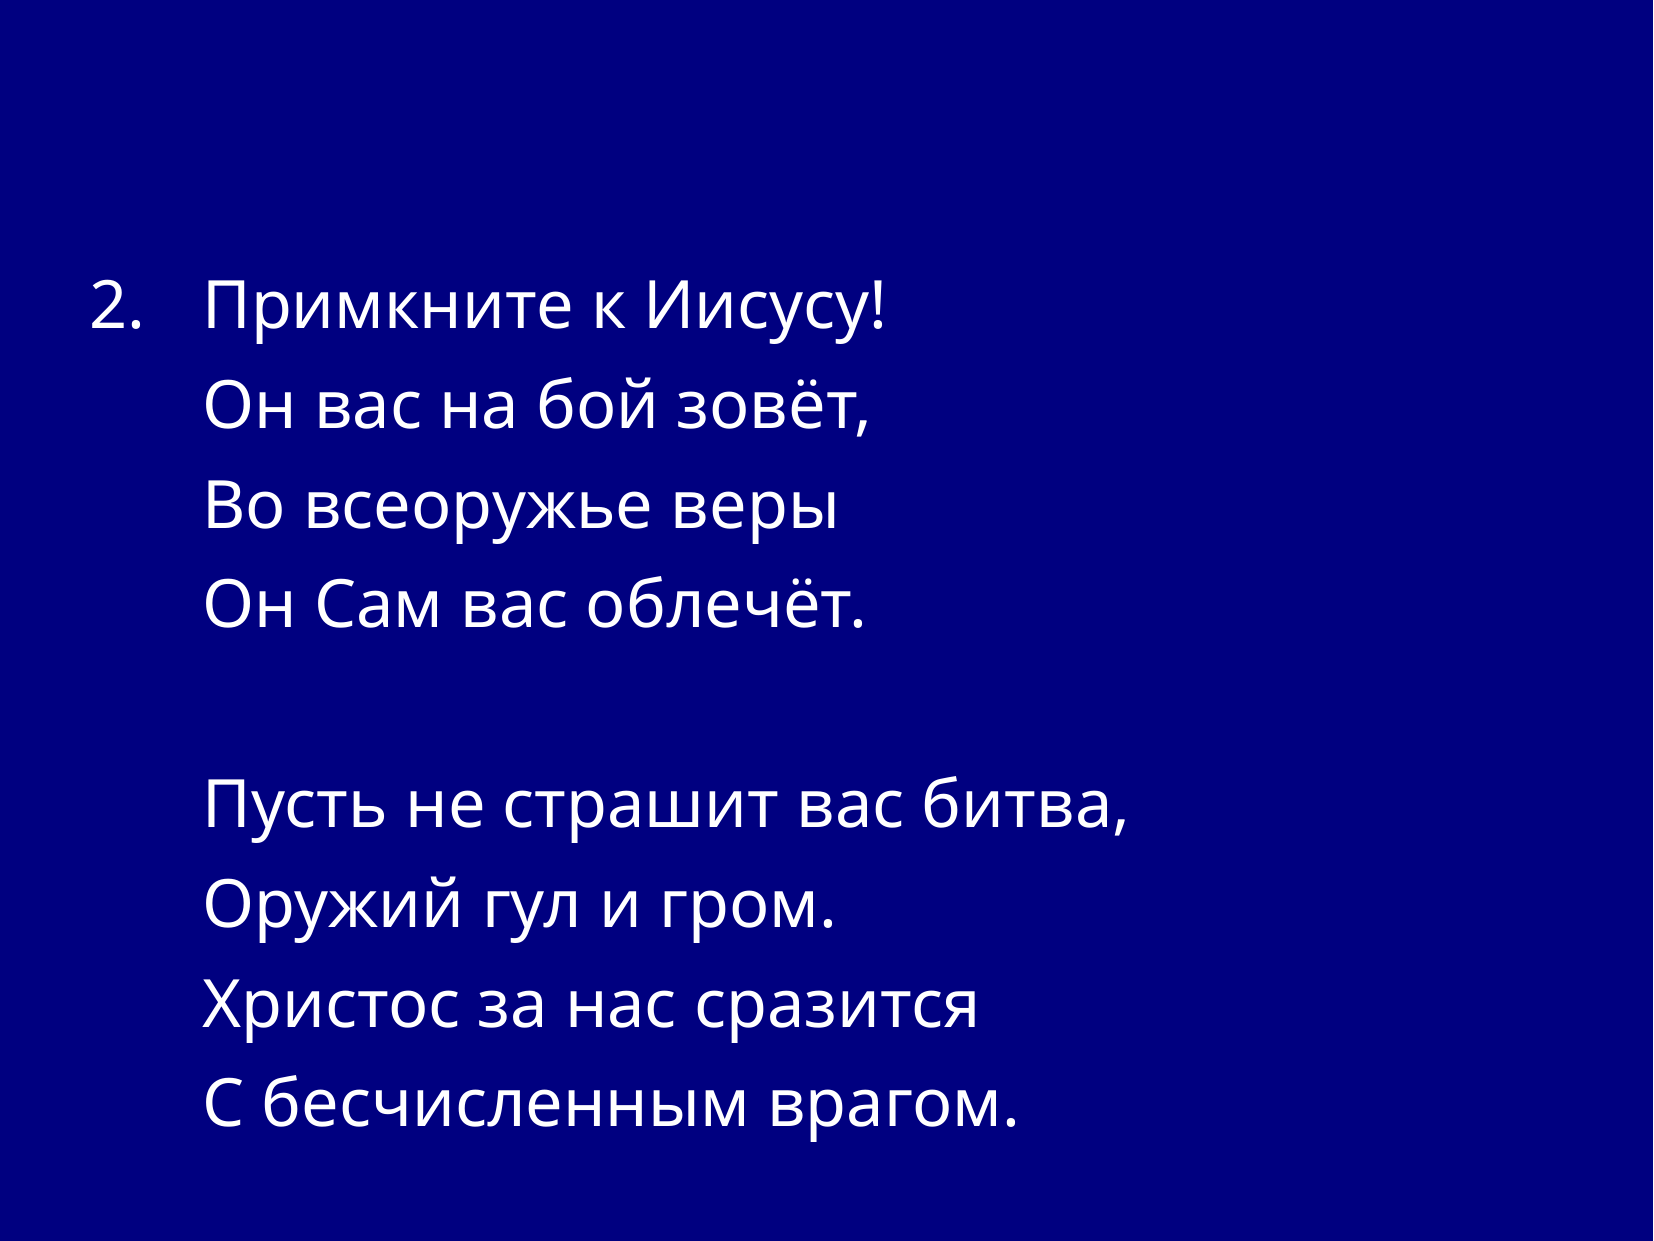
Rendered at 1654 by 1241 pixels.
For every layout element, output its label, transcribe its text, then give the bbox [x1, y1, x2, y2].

text_box 2. Примкните к Иисусу! Он вас на бой зовёт, Во всеоружье веры Он Сам вас облечёт. Пусть не страшит вас битва, Оружий гул и гром. Христос за нас сразится С бесчисленным врагом. [75, 150, 1576, 1163]
